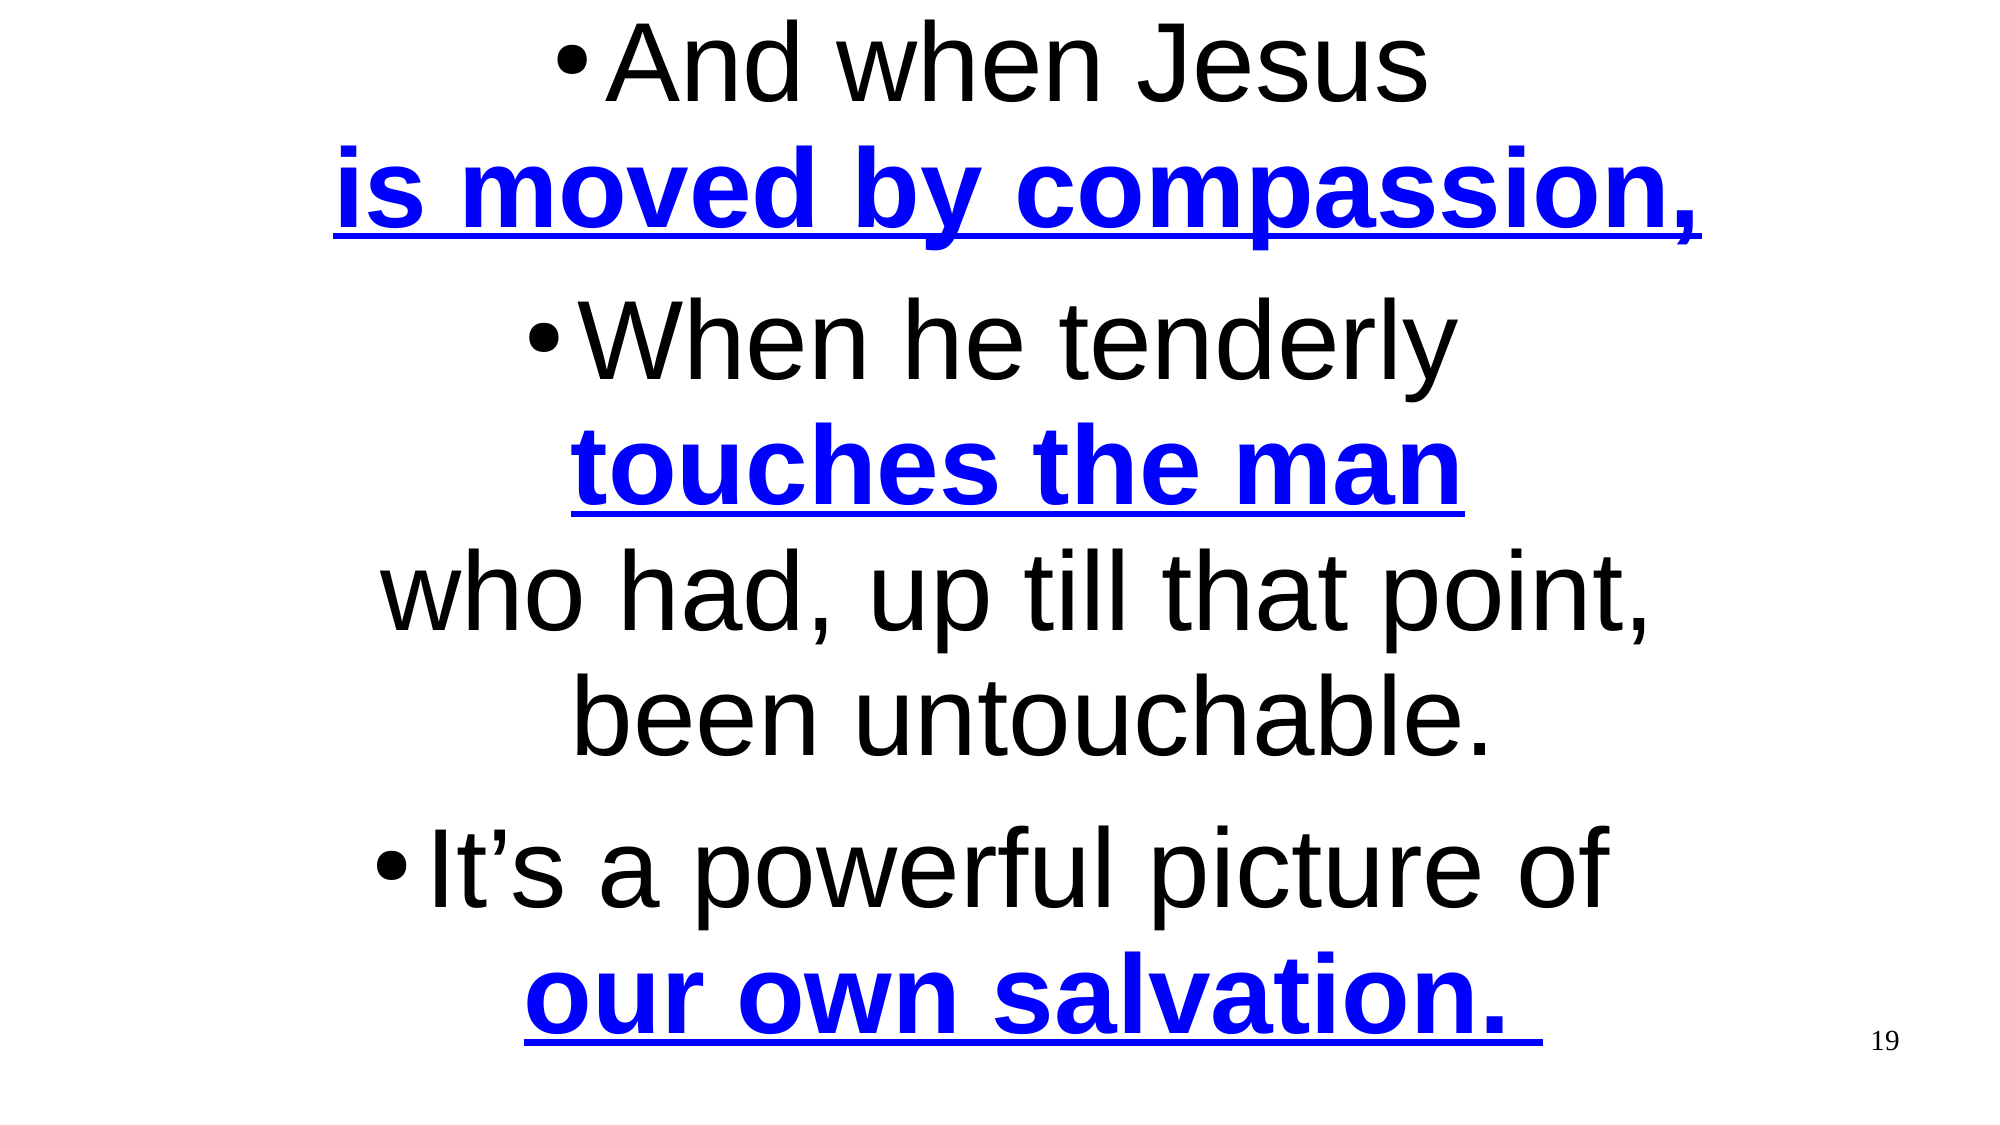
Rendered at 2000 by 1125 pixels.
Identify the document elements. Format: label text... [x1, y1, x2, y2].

list And when Jesus is moved by compassion, When he tenderly touches the man who had, up till that point, been untouchable. It’s a powerful picture of our own salvation. [0, 0, 1996, 1123]
